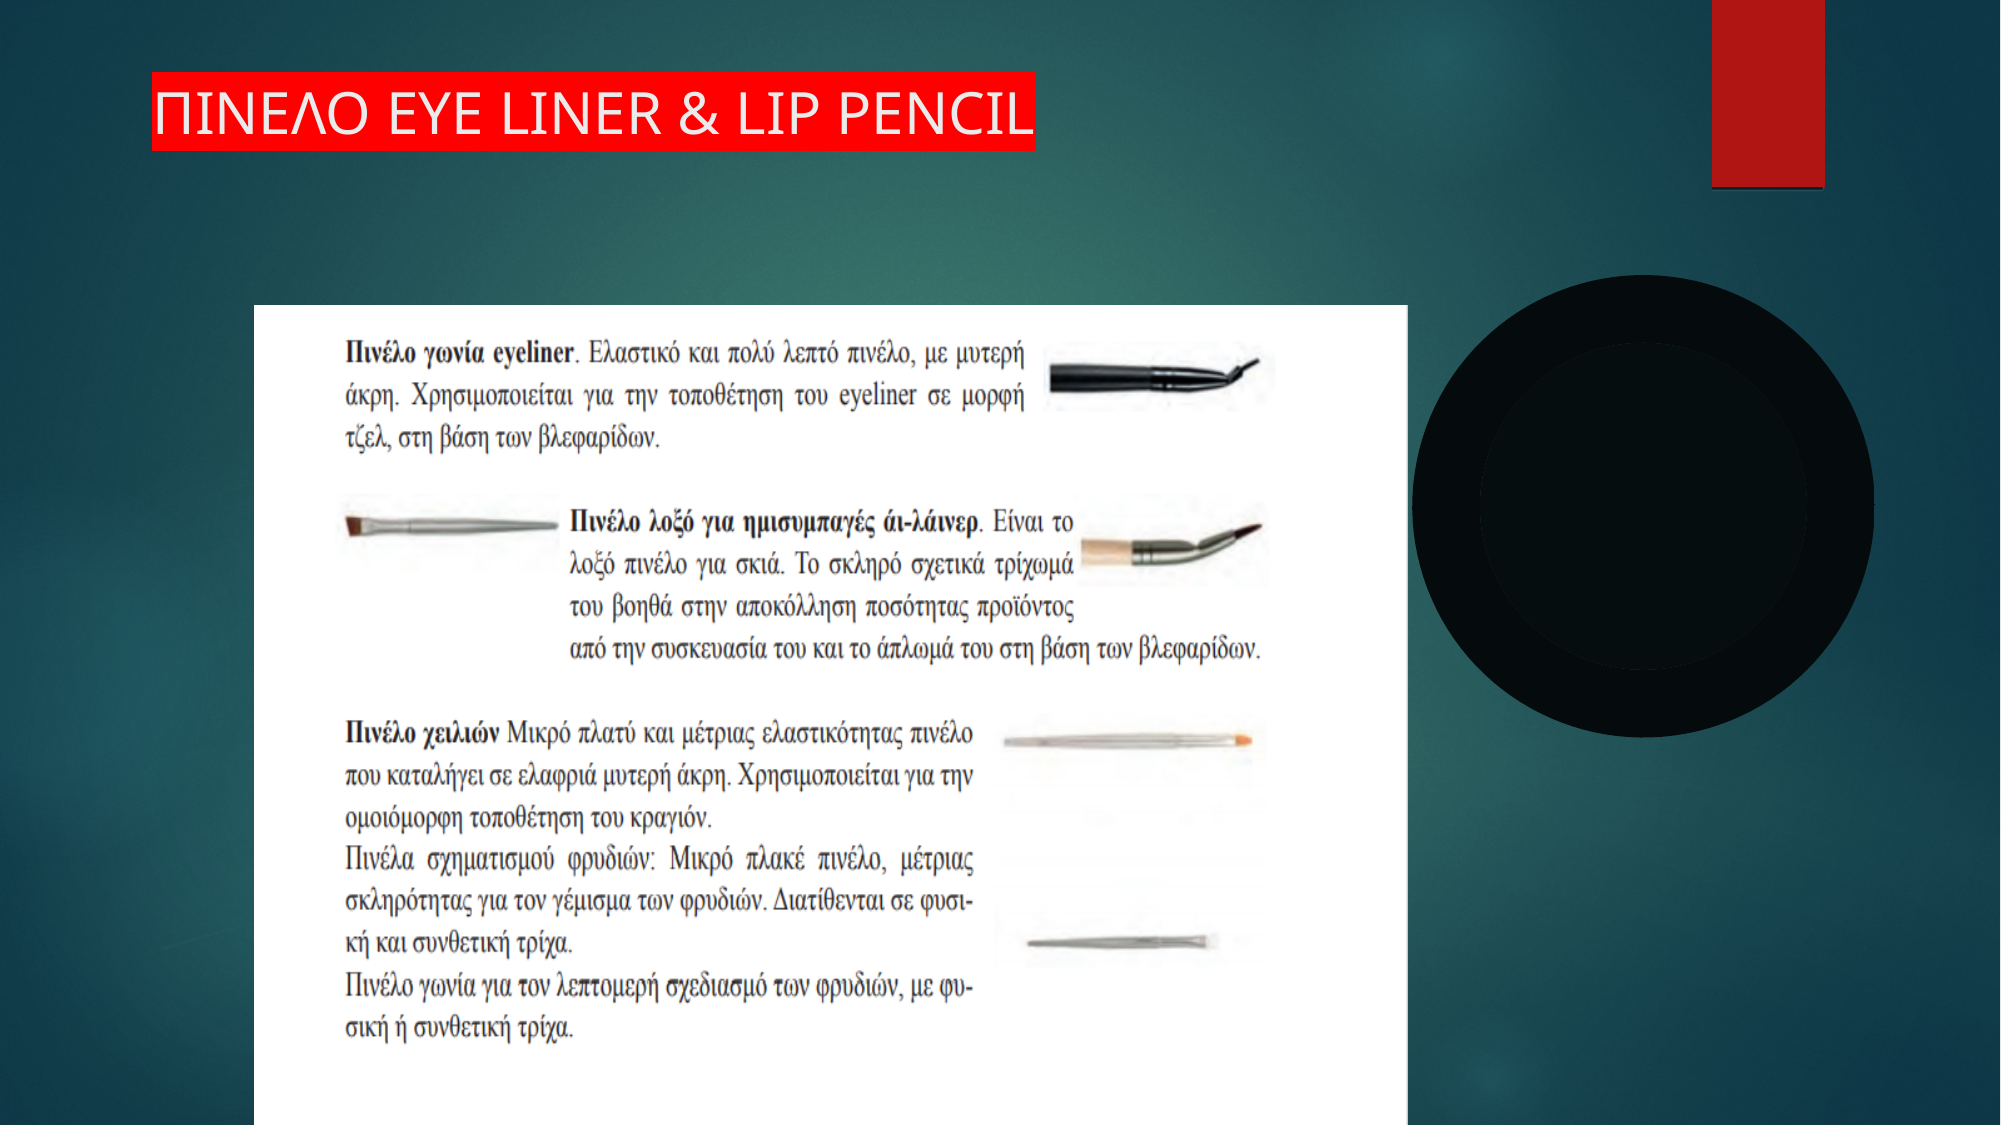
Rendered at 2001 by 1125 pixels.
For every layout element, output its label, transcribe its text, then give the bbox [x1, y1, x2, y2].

picture [254, 305, 1408, 1125]
title ΠΙΝΕΛΟ EYE LINER & LIP PENCIL [137, 68, 1107, 278]
